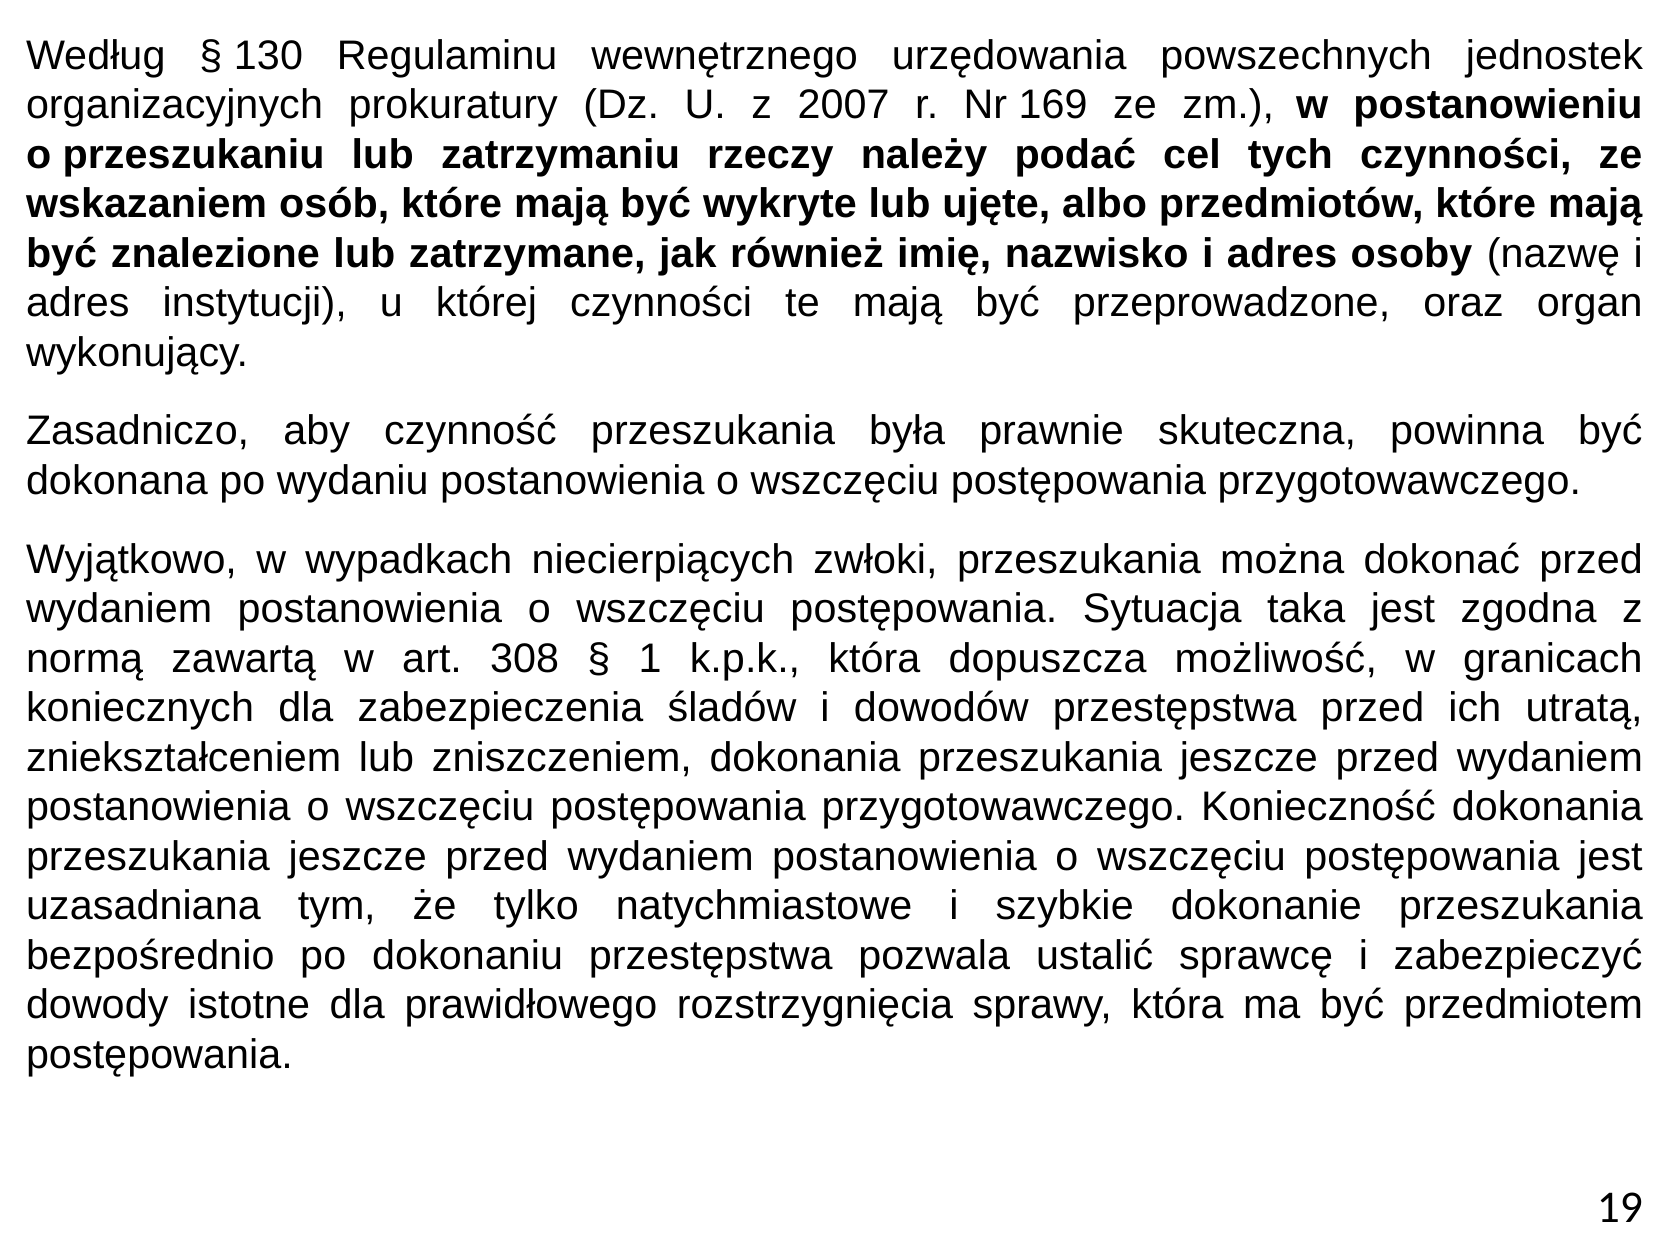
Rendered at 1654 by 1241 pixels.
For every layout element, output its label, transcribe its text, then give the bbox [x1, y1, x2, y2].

list Według § 130 Regulaminu wewnętrznego urzędowania powszechnych jednostek organizacyjnych prokuratury (Dz. U. z 2007 r. Nr 169 ze zm.), w postanowieniu o przeszukaniu lub zatrzymaniu rzeczy należy podać cel tych czynności, ze wskazaniem osób, które mają być wykryte lub ujęte, albo przedmiotów, które mają być znalezione lub zatrzymane, jak również imię, nazwisko i adres osoby (nazwę i adres instytucji), u której czynności te mają być przeprowadzone, oraz organ wykonujący. Zasadniczo, aby czynność przeszukania była prawnie skuteczna, powinna być dokonana po wydaniu postanowienia o wszczęciu postępowania przygotowawczego. Wyjątkowo, w wypadkach niecierpiących zwłoki, przeszukania można dokonać przed wydaniem postanowienia o wszczęciu postępowania. Sytuacja taka jest zgodna z normą zawartą w art. 308 § 1 k.p.k., która dopuszcza możliwość, w granicach koniecznych dla zabezpieczenia śladów i dowodów przestępstwa przed ich utratą, zniekształceniem lub zniszczeniem, dokonania przeszukania jeszcze przed wydaniem postanowienia o wszczęciu postępowania przygotowawczego. Konieczność dokonania przeszukania jeszcze przed wydaniem postanowienia o wszczęciu postępowania jest uzasadniana tym, że tylko natychmiastowe i szybkie dokonanie przeszukania bezpośrednio po dokonaniu przestępstwa pozwala ustalić sprawcę i zabezpieczyć dowody istotne dla prawidłowego rozstrzygnięcia sprawy, która ma być przedmiotem postępowania. 19 [26, 28, 1643, 1241]
